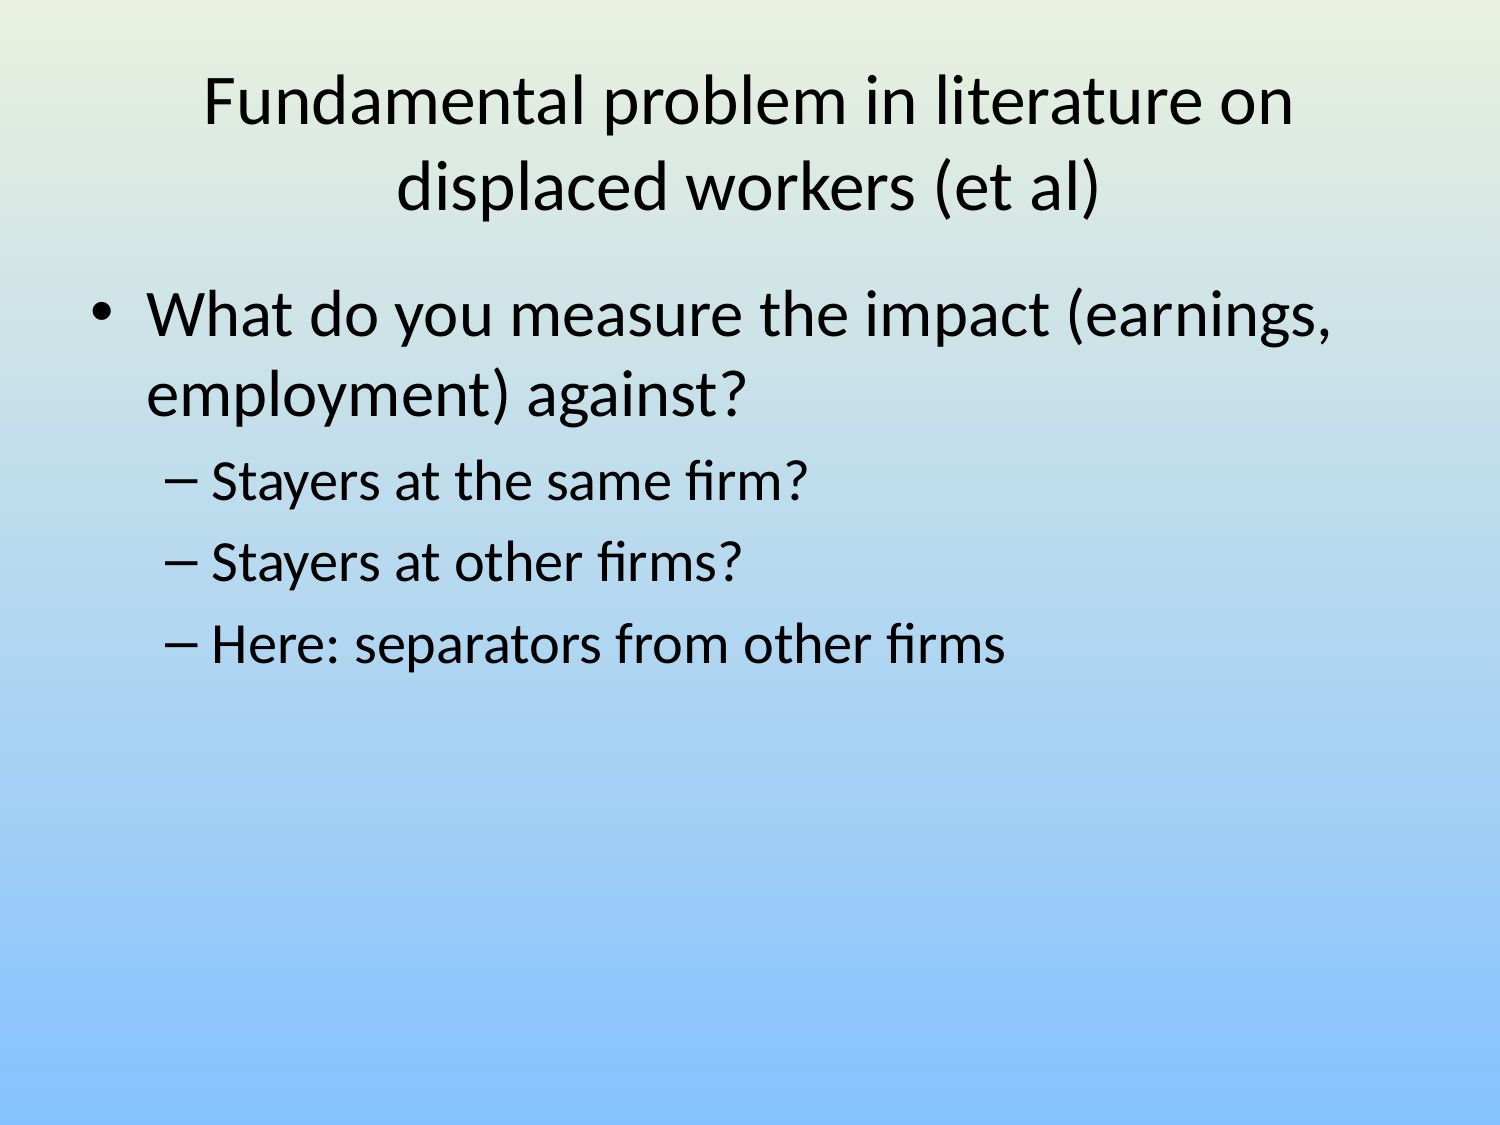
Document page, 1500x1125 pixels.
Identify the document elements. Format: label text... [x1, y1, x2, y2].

list What do you measure the impact (earnings, employment) against? Stayers at the same firm? Stayers at other firms? Here: separators from other firms [75, 262, 1425, 1005]
title Fundamental problem in literature on displaced workers (et al) [75, 45, 1425, 233]
